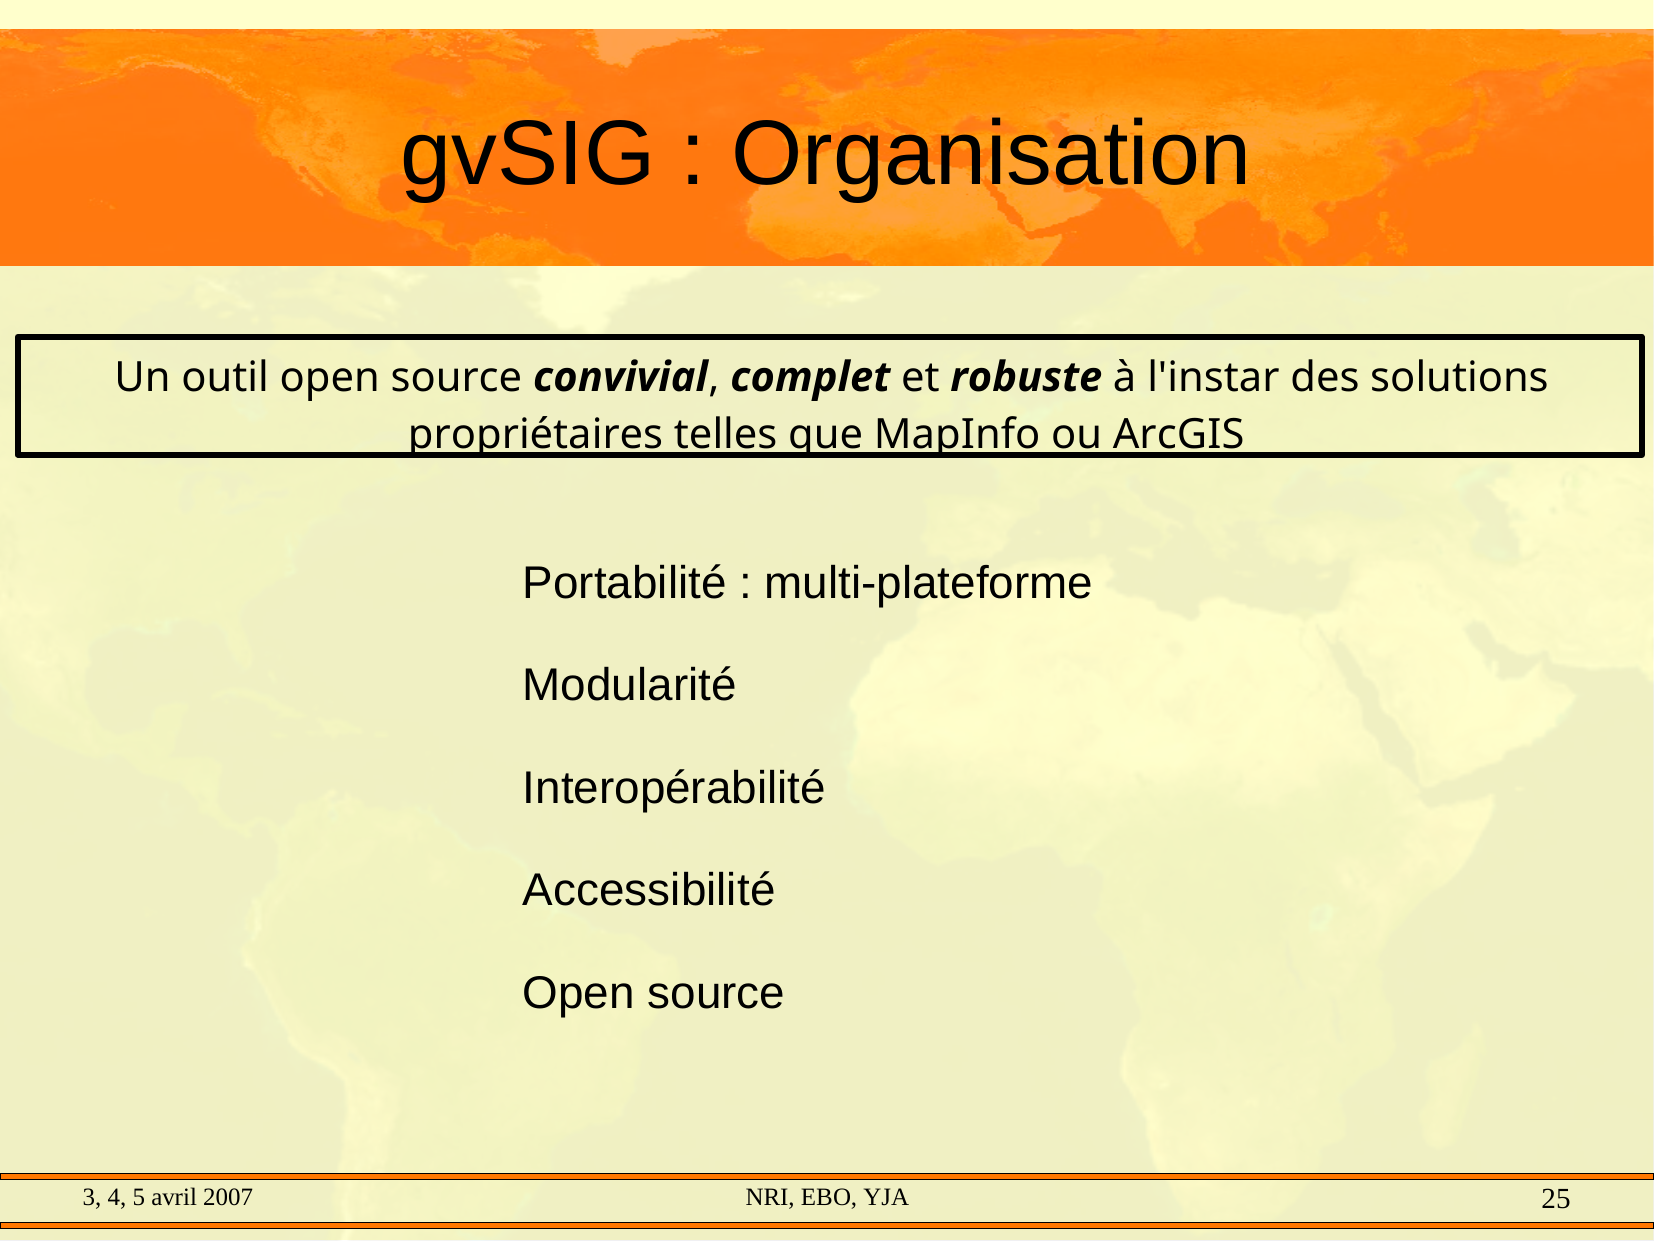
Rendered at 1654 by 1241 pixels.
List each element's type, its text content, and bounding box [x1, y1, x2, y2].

text_box Un outil open source convivial, complet et robuste à l'instar des solutions propriétaires telles que MapInfo ou ArcGIS [21, 340, 1639, 452]
title gvSIG : Organisation [82, 49, 1571, 257]
text_box Portabilité : multi-plateforme Modularité Interopérabilité Accessibilité Open source [495, 549, 1111, 1026]
picture [0, 29, 1654, 266]
